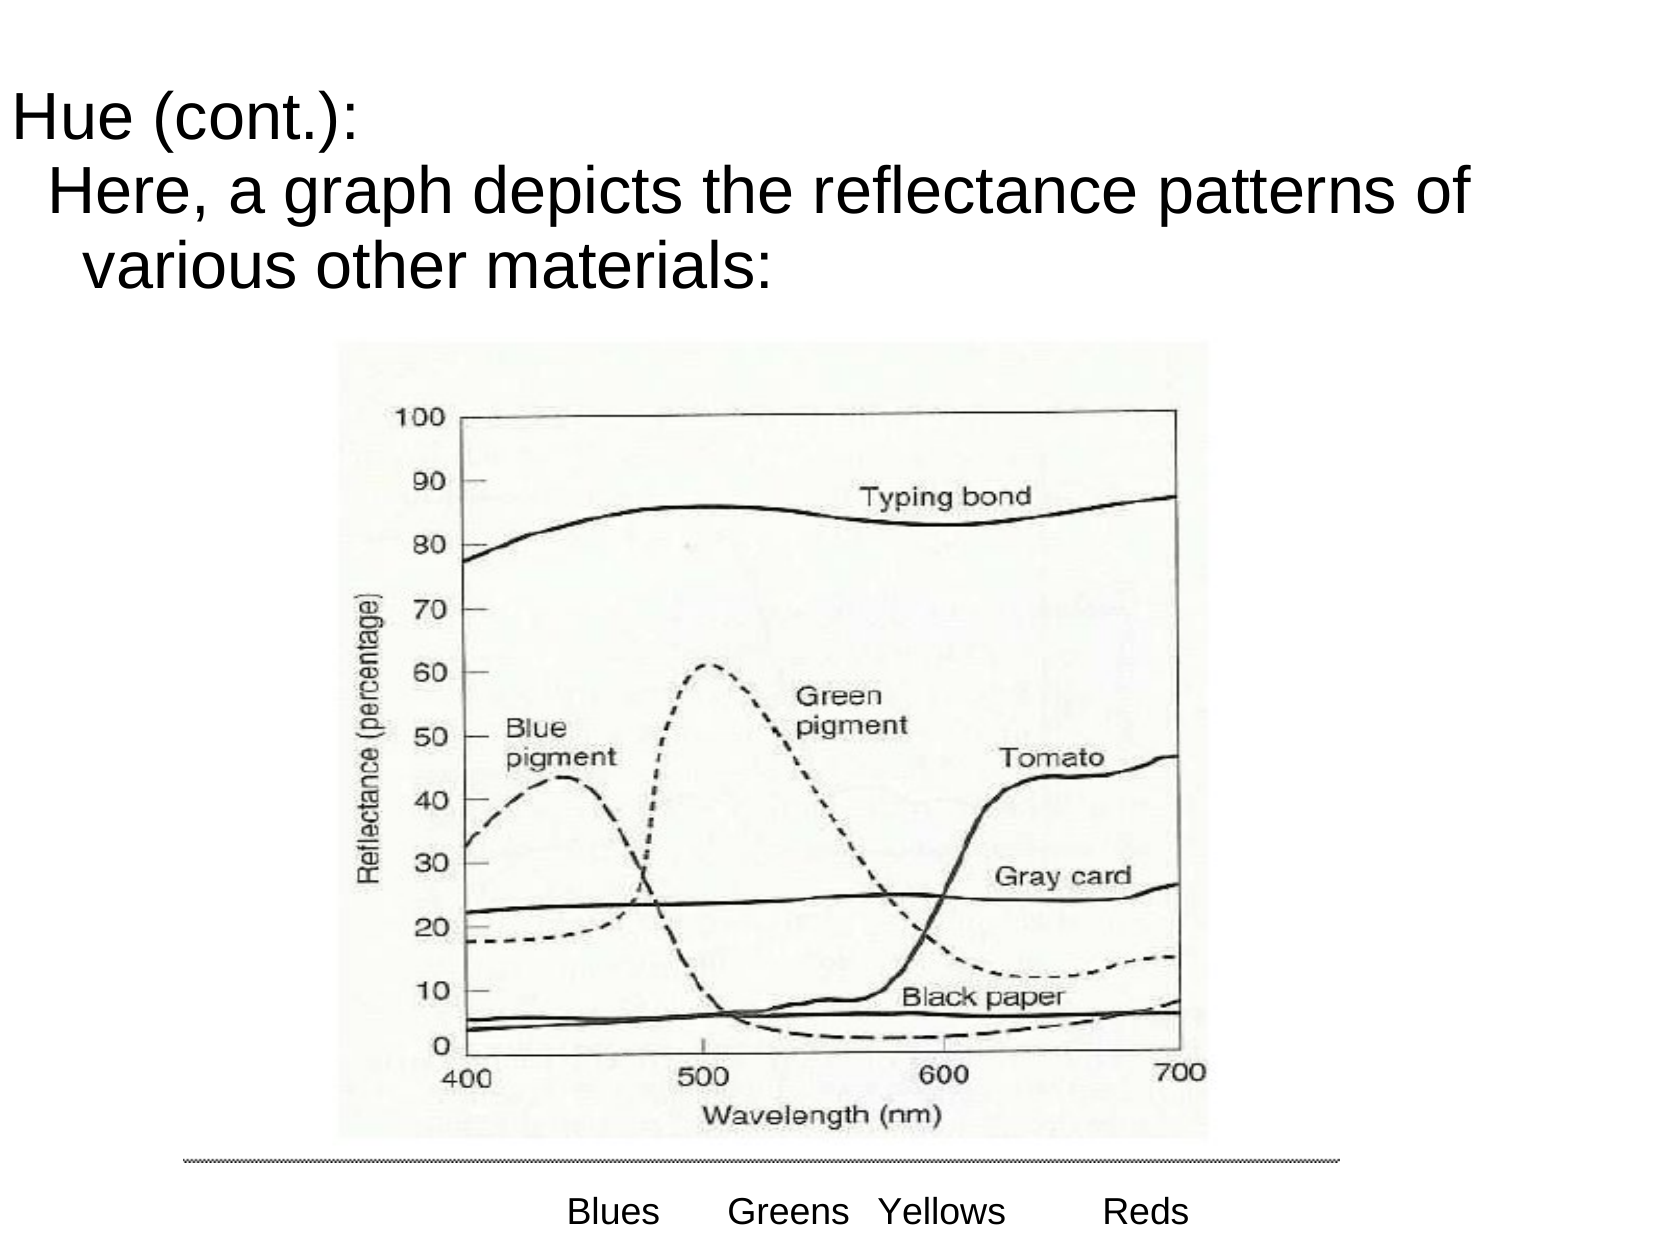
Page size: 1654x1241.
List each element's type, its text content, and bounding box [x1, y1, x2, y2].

text_box Reds [1087, 1183, 1205, 1241]
text_box Yellows [862, 1183, 1021, 1241]
subtitle Hue (cont.): Here, a graph depicts the reflectance patterns of various other materials: [11, 0, 1501, 601]
picture [183, 337, 1340, 1163]
text_box Greens [712, 1183, 862, 1241]
text_box Blues [551, 1183, 676, 1241]
